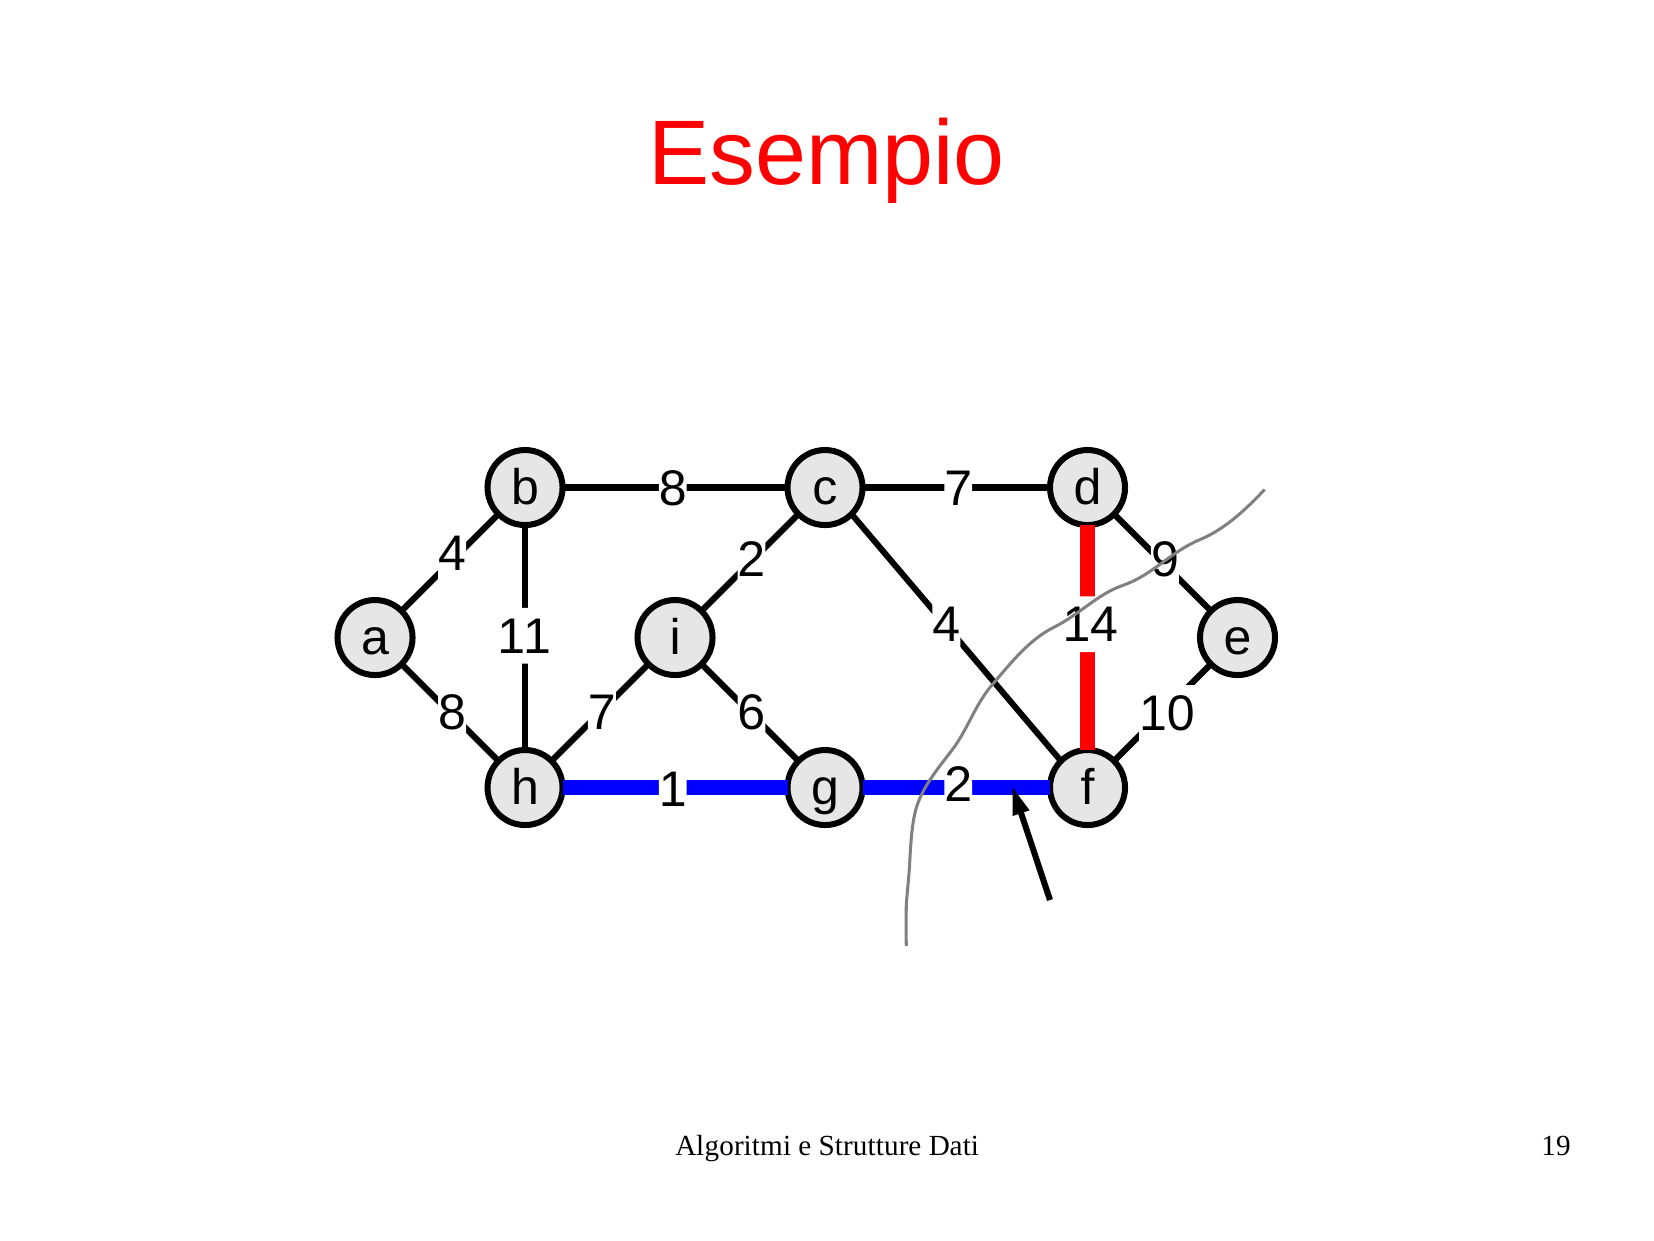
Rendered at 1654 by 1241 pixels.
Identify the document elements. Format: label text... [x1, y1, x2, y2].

text_box 9 [1150, 531, 1179, 568]
text_box h [487, 750, 563, 826]
text_box 7 [587, 684, 616, 741]
text_box a [337, 600, 413, 676]
text_box 11 [497, 607, 557, 664]
text_box e [1200, 600, 1276, 676]
text_box 8 [658, 460, 687, 516]
text_box 7 [944, 460, 973, 517]
text_box 14 [1062, 596, 1097, 620]
title Esempio [82, 49, 1571, 257]
text_box b [487, 450, 563, 525]
text_box 4 [932, 596, 961, 653]
text_box i [637, 600, 713, 676]
text_box 10 [1139, 685, 1195, 741]
text_box 8 [438, 684, 467, 741]
text_box g [788, 750, 863, 826]
text_box f [1050, 750, 1126, 826]
text_box c [787, 450, 863, 526]
text_box d [1050, 450, 1126, 525]
text_box 2 [737, 531, 766, 588]
text_box 9 [1150, 554, 1179, 588]
text_box 1 [658, 761, 687, 818]
text_box 4 [438, 525, 467, 581]
text_box 6 [737, 684, 766, 741]
text_box 2 [944, 756, 973, 812]
text_box 14 [1062, 596, 1119, 653]
